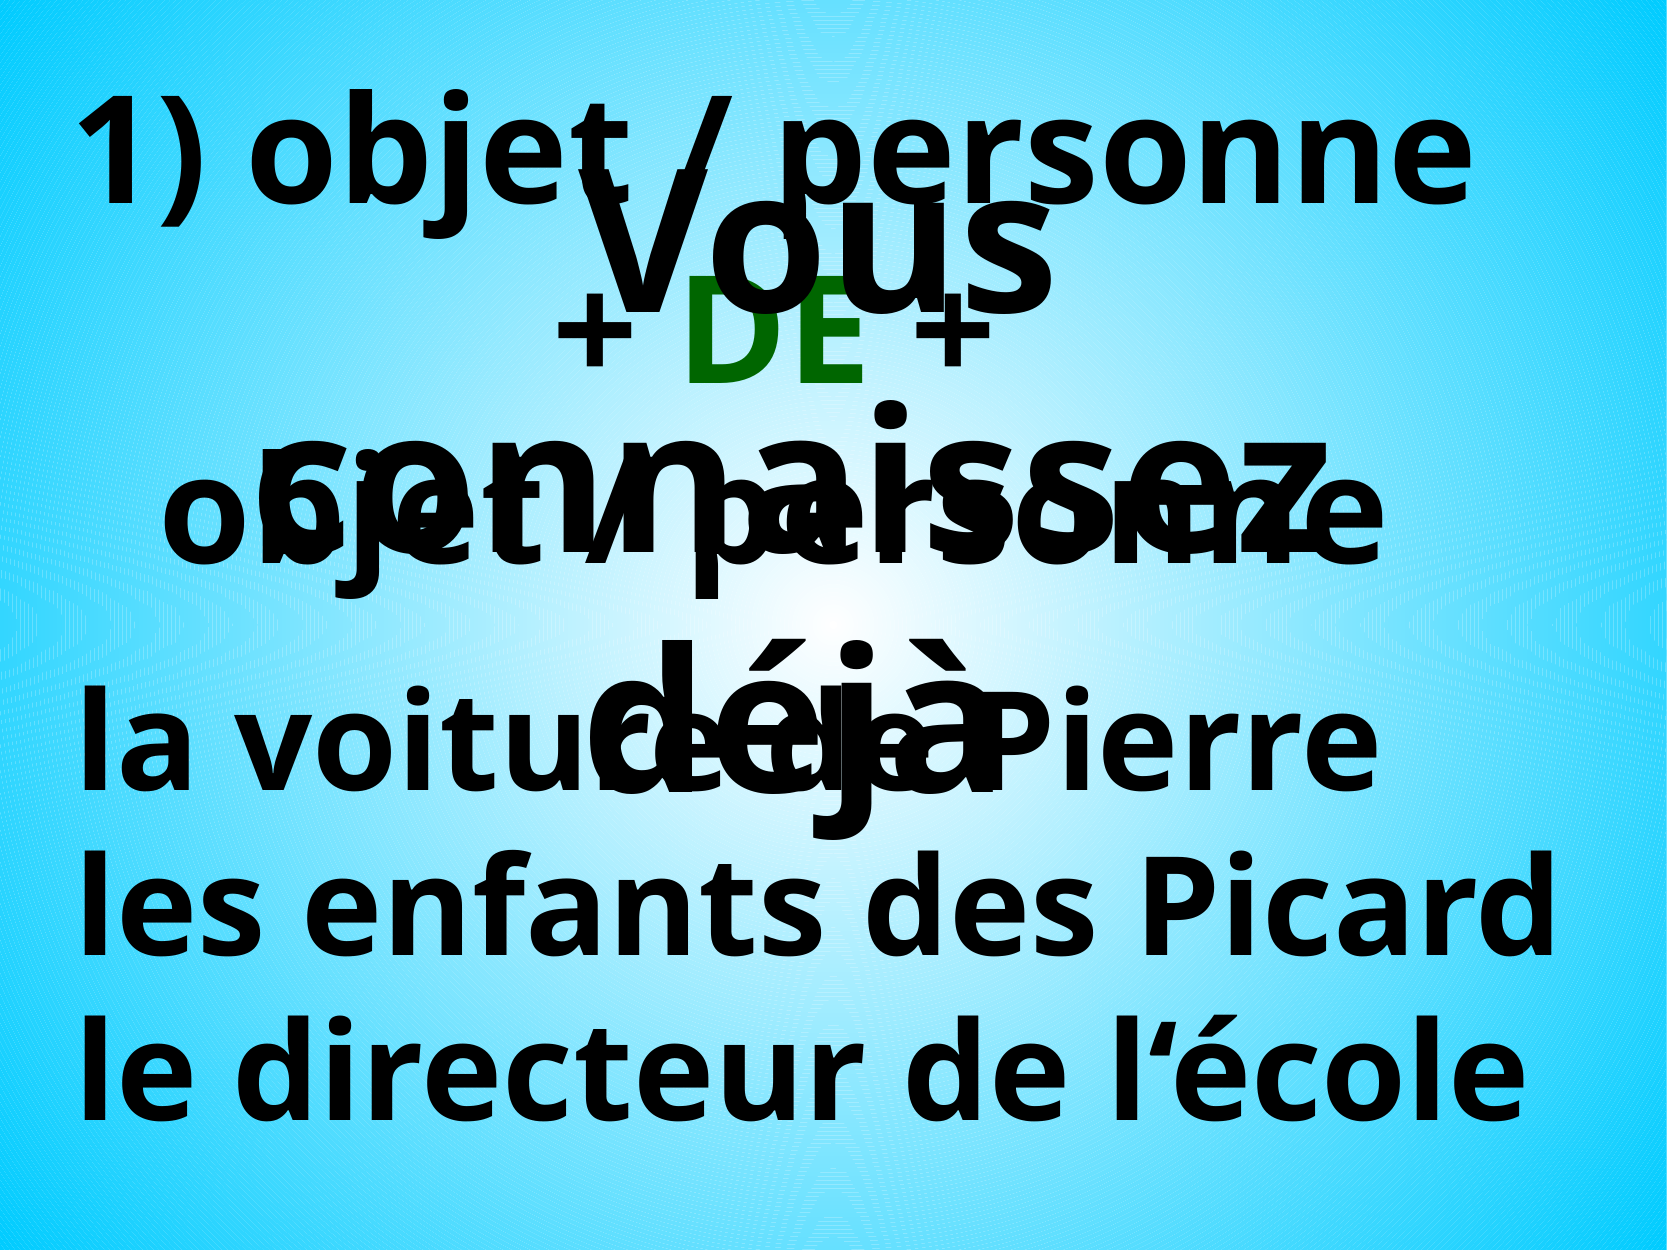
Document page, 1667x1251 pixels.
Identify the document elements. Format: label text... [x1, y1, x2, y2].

text_box la voiture de Pierre les enfants des Picard le directeur de l‘école [59, 645, 1667, 1157]
text_box 1) objet / personne + DE + objet / personne [0, 46, 1614, 602]
text_box Vous connaissez déjà [41, 105, 1596, 841]
